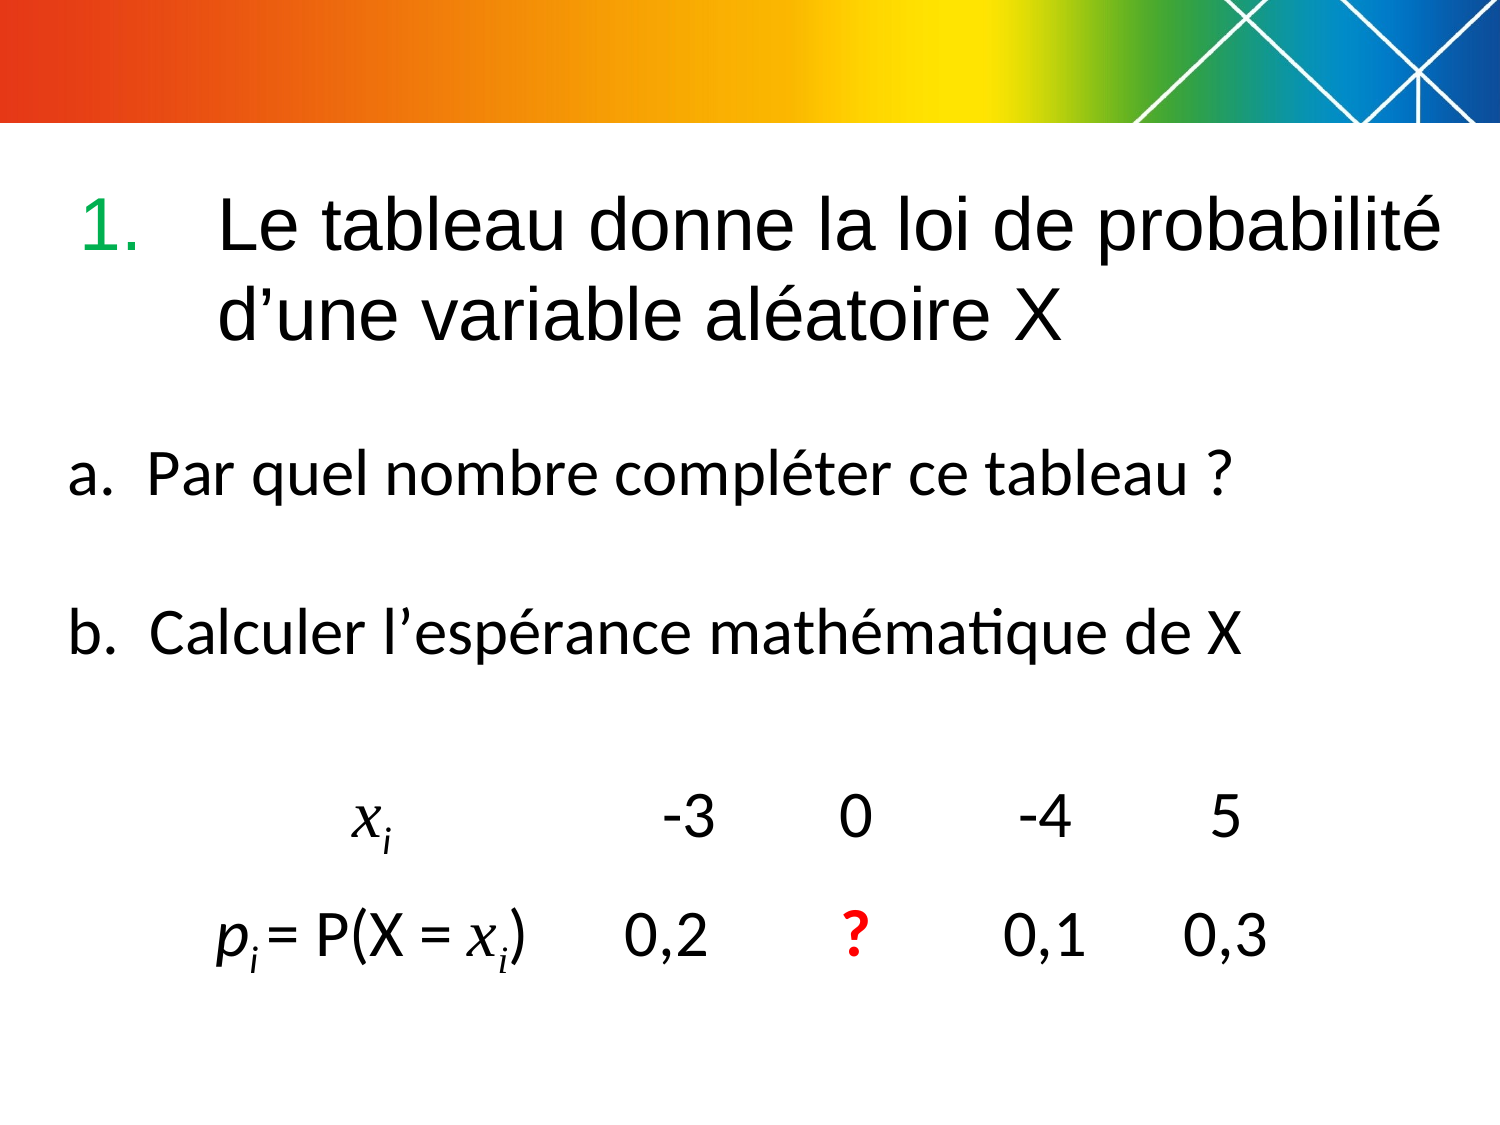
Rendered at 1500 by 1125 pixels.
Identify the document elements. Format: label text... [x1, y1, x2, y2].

table_cell ? [762, 882, 951, 1001]
table_cell pi = P(X = xi) [171, 882, 573, 1001]
table_header 5 [1140, 763, 1313, 882]
picture [1340, 0, 1500, 123]
table_header -3 [573, 763, 762, 882]
table_header xi [171, 763, 573, 882]
table_header 0 [762, 763, 951, 882]
text_box Le tableau donne la loi de probabilité d’une variable aléatoire X [64, 164, 1500, 457]
table_cell 0,1 [951, 882, 1140, 1001]
table_cell 0,3 [1140, 882, 1313, 1001]
table_header -4 [951, 763, 1140, 882]
picture [0, 0, 1359, 123]
text_box a. Par quel nombre compléter ce tableau ? b. Calculer l’espérance mathématique de X [53, 420, 1412, 677]
table_cell 0,2 [573, 882, 762, 1001]
